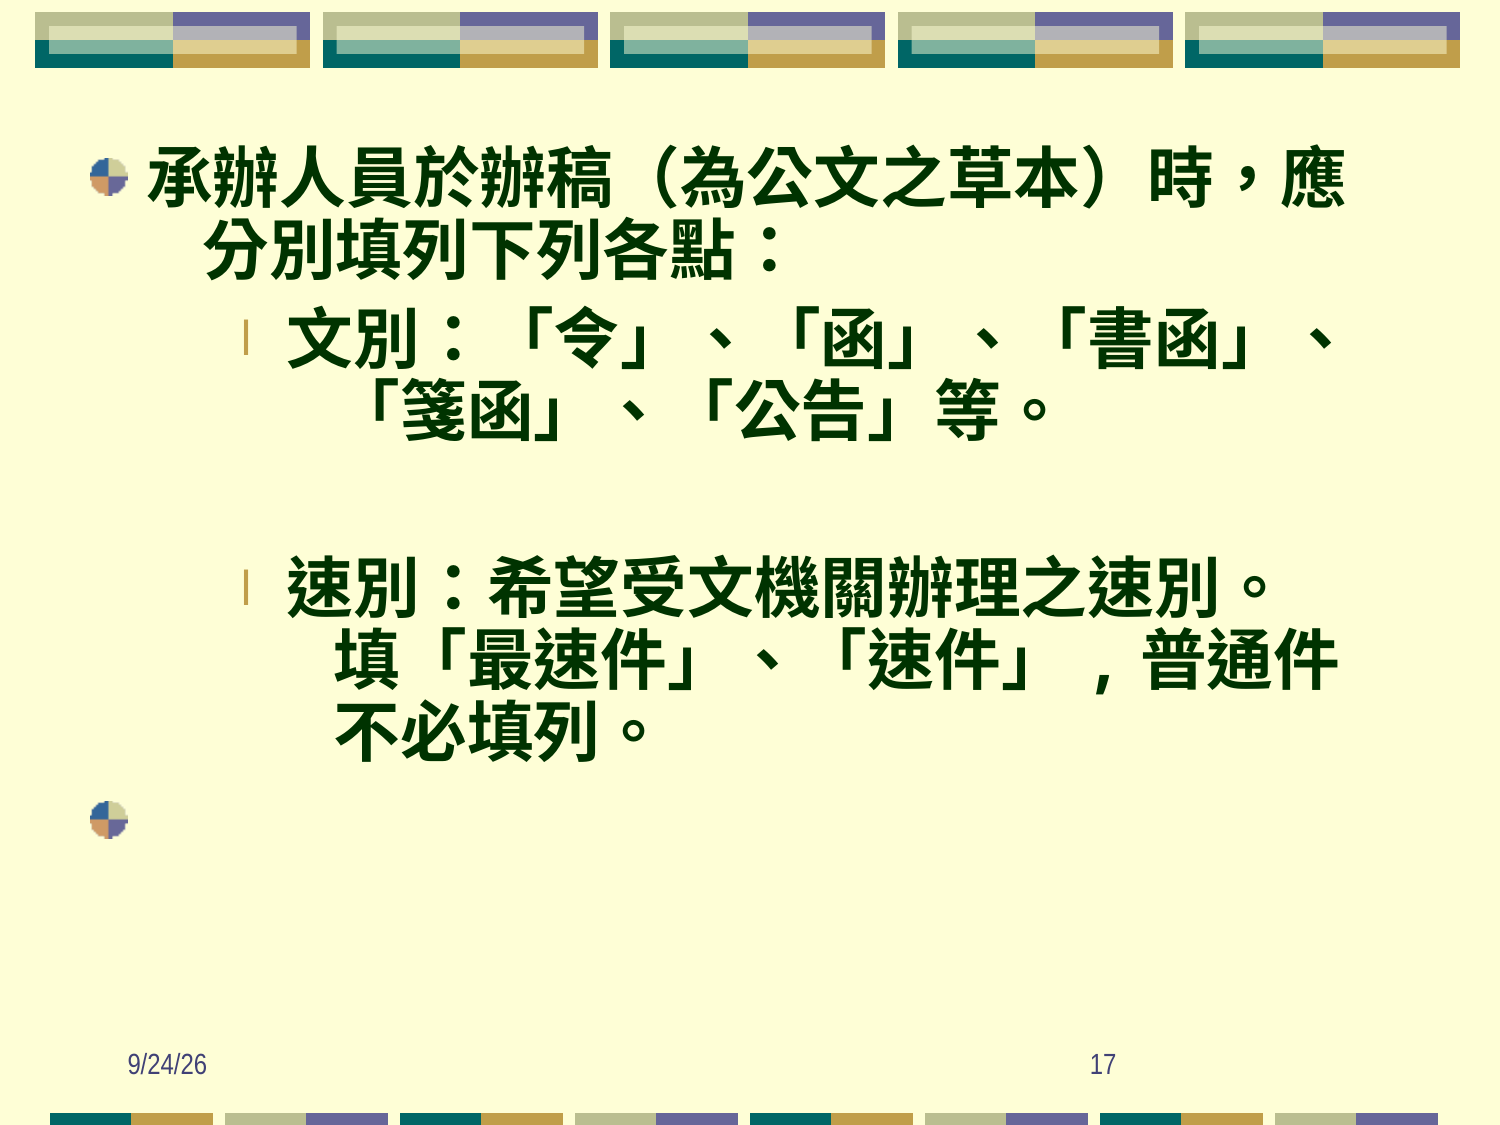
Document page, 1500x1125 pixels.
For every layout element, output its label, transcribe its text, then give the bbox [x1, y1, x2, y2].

text_box [112, 1012, 426, 1088]
list 承辦人員於辦稿（為公文之草本）時，應分別填列下列各點： 文別：「令」、「函」、「書函」、「箋函」、「公告」等。 速別：希望受文機關辦理之速別。填「最速件」、「速件」,普通件不必填列。 [75, 137, 1370, 1007]
text_box [1074, 1012, 1388, 1088]
